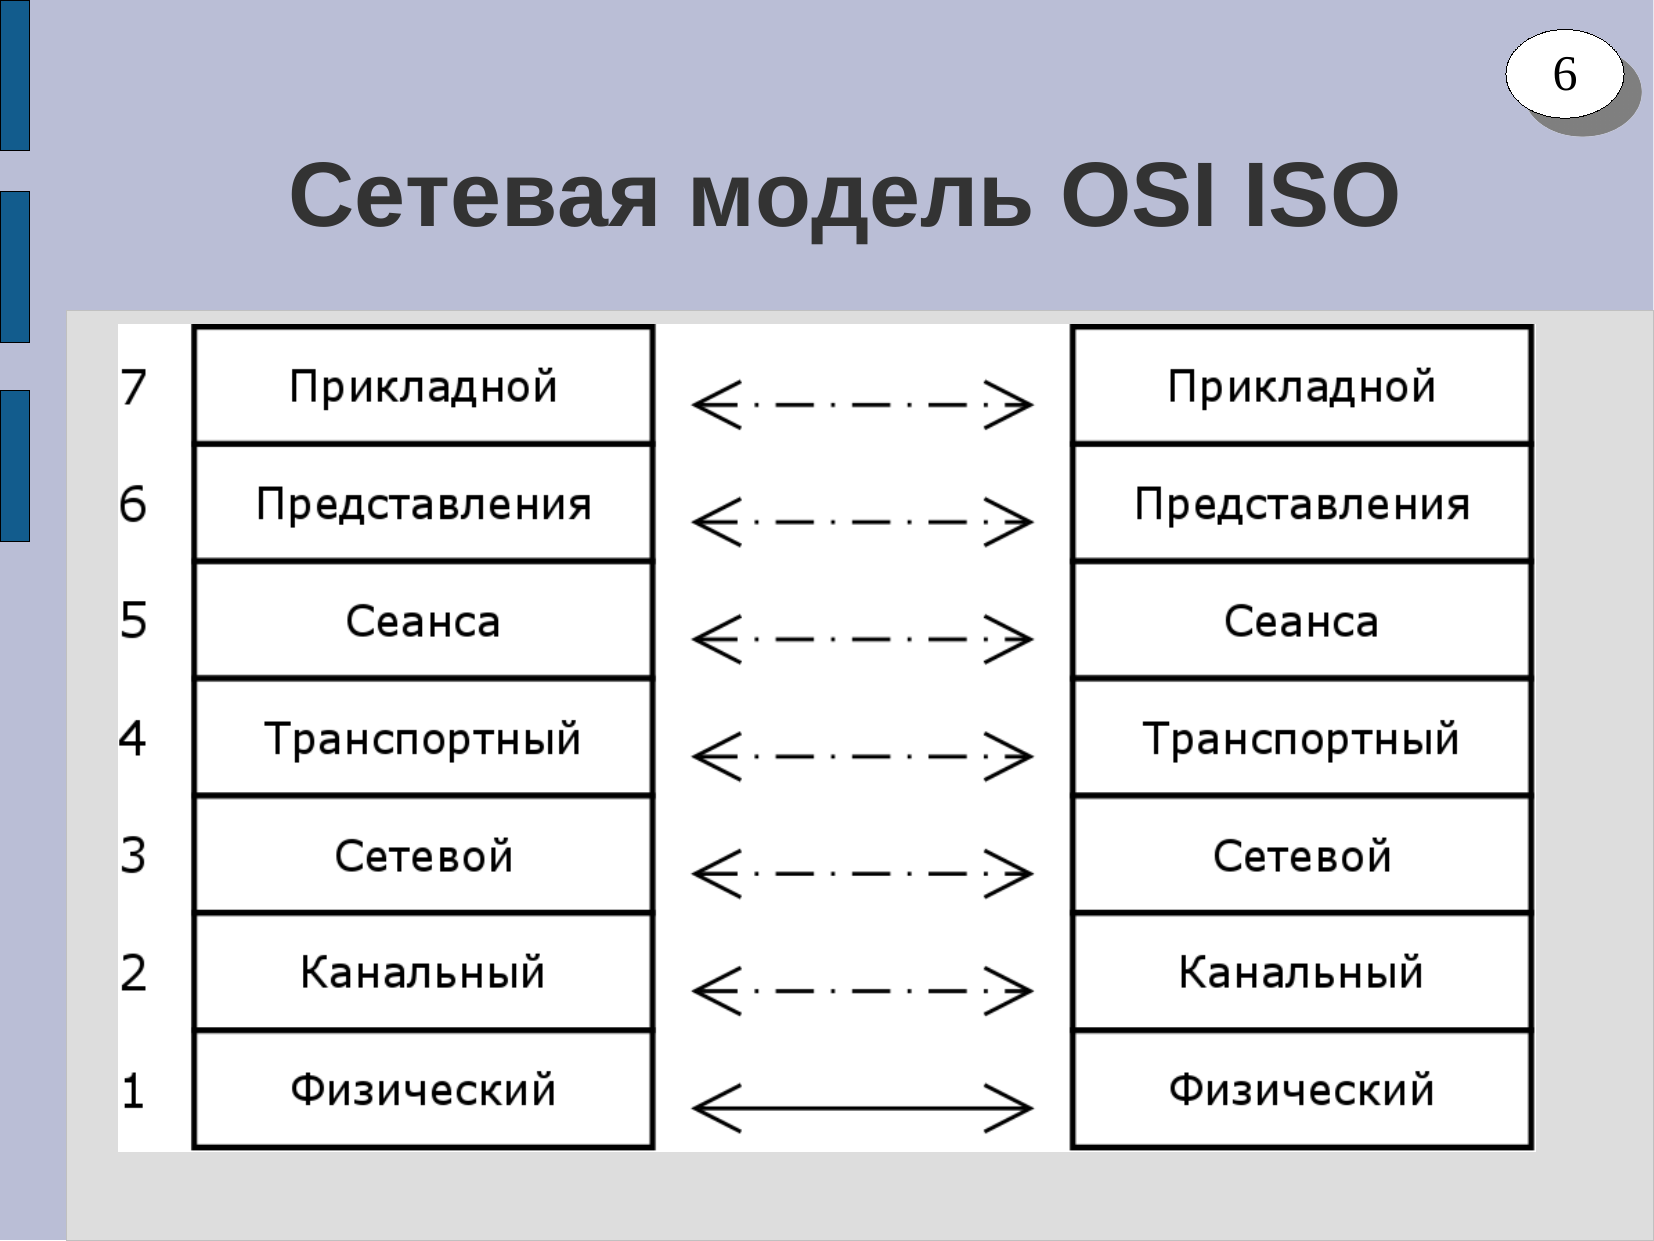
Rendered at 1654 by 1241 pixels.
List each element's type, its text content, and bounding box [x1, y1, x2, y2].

picture [118, 324, 1536, 1152]
text_box 6 [1505, 29, 1625, 119]
title Сетевая модель OSI ISO [121, 91, 1534, 299]
